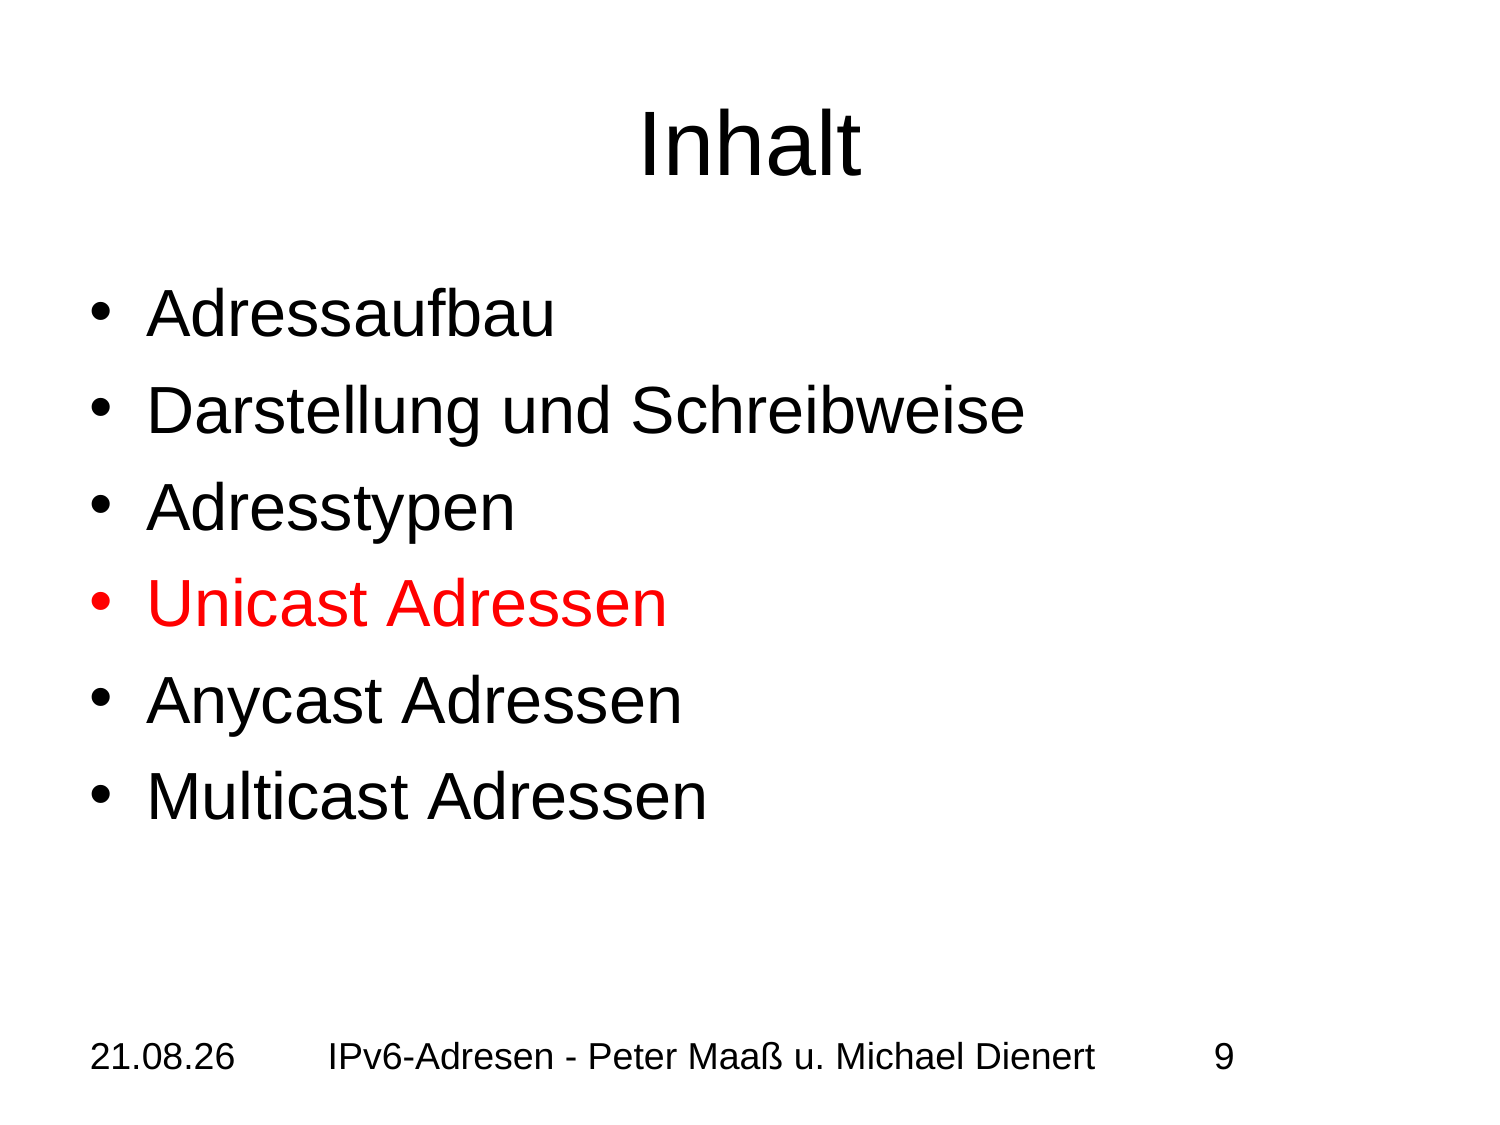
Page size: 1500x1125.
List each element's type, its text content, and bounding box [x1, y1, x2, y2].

list Adressaufbau Darstellung und Schreibweise Adresstypen Unicast Adressen Anycast Adressen Multicast Adressen [75, 262, 1426, 1006]
title Inhalt [75, 45, 1426, 233]
